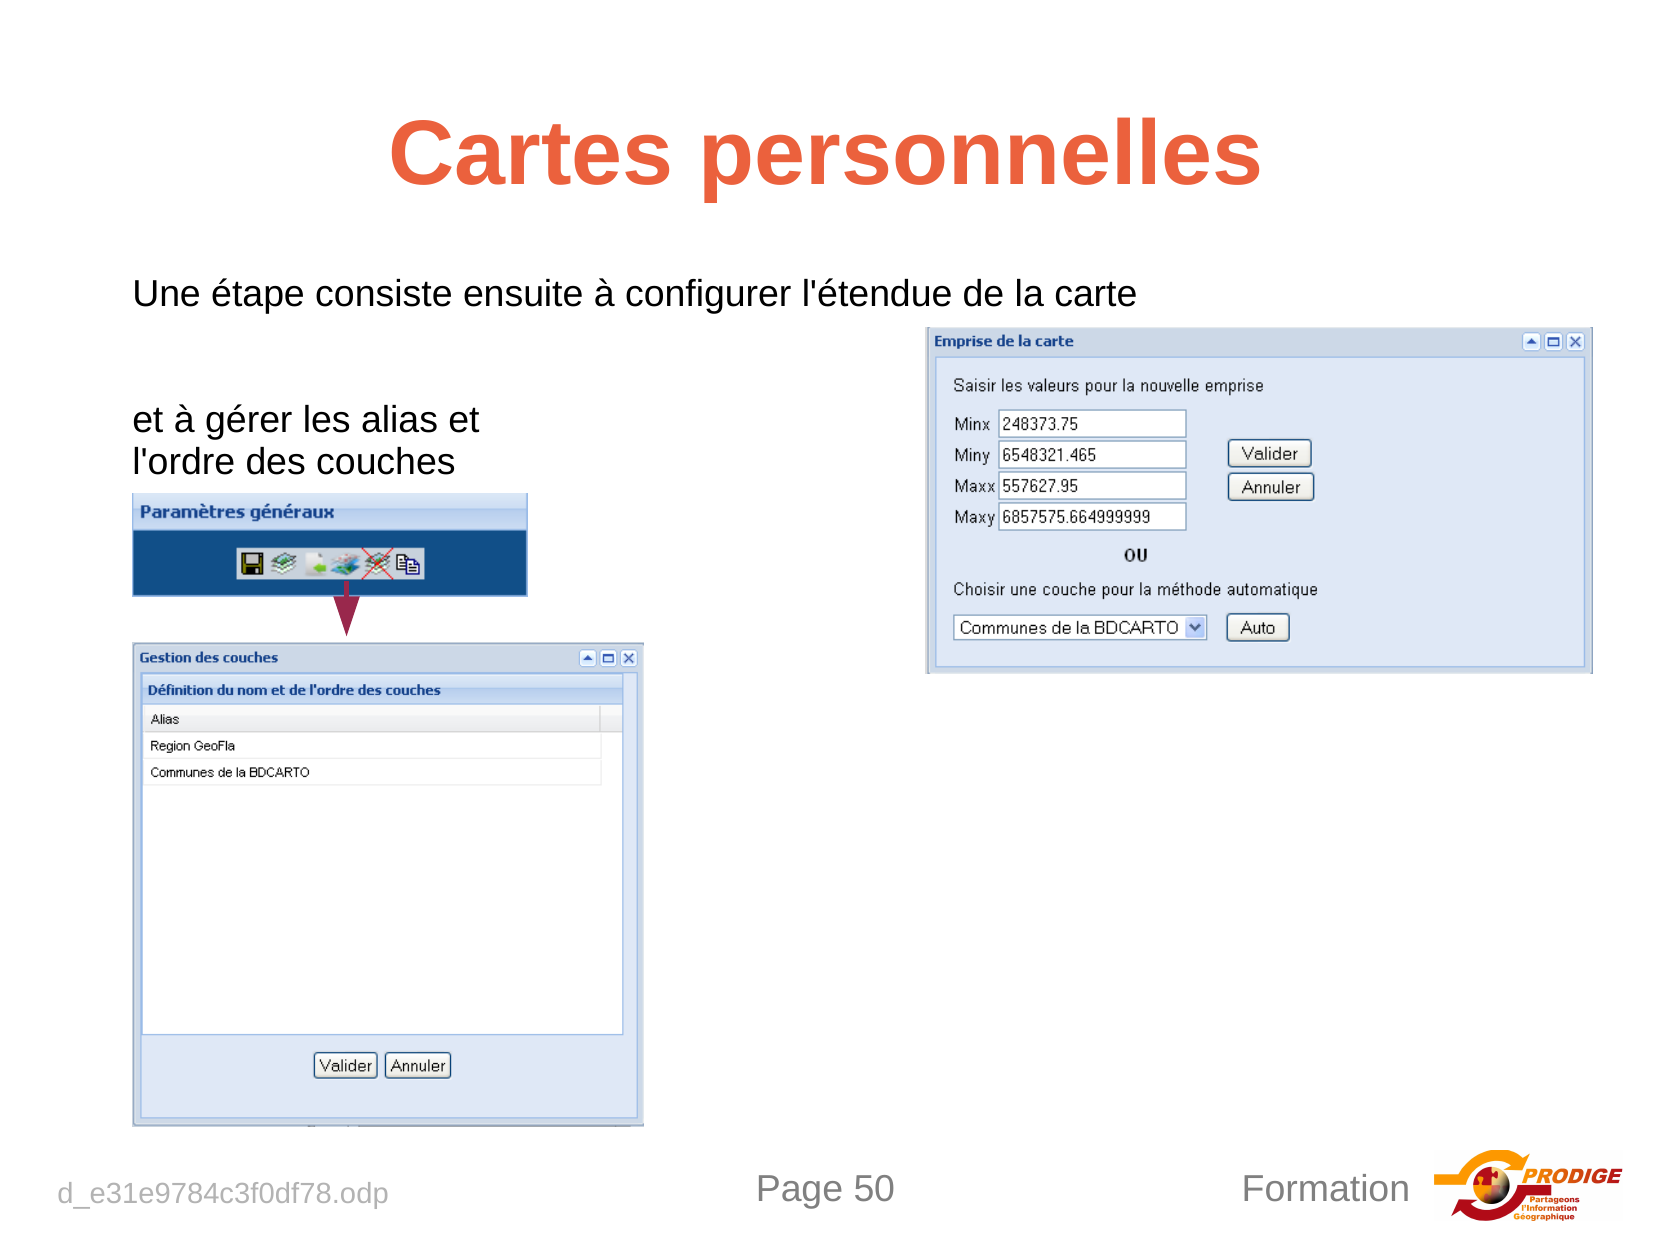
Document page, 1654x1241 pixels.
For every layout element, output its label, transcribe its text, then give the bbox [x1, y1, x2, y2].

picture [132, 642, 644, 1127]
text_box Une étape consiste ensuite à configurer l'étendue de la carte et à gérer les alias et l'ordre des couches [117, 264, 1153, 491]
picture [132, 493, 528, 597]
picture [1434, 1150, 1623, 1221]
title Cartes personnelles [82, 56, 1571, 250]
picture [925, 327, 1593, 674]
